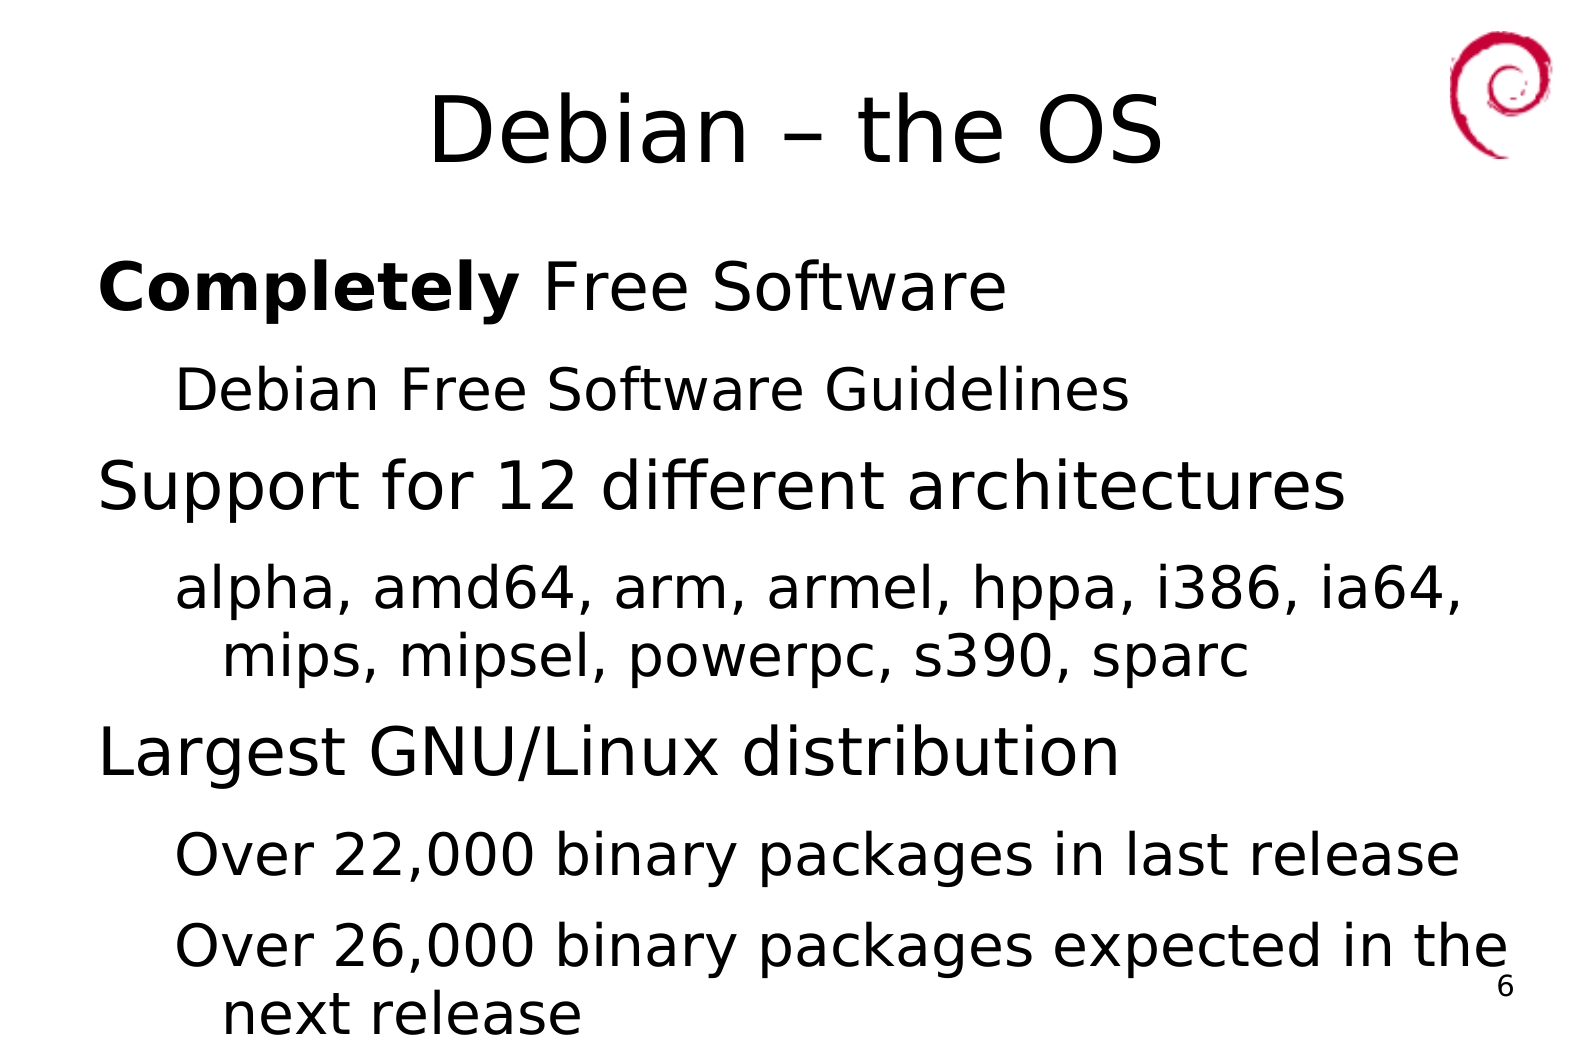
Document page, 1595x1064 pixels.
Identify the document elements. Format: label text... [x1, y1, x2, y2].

title Debian – the OS [79, 49, 1515, 213]
picture [1450, 31, 1555, 159]
list Completely Free Software Debian Free Software Guidelines Support for 12 different architectures alpha, amd64, arm, armel, hppa, i386, ia64, mips, mipsel, powerpc, s390, sparc Largest GNU/Linux distribution Over 22,000 binary packages in last release Over 26,000 binary packages expected in the next release [79, 248, 1515, 1049]
